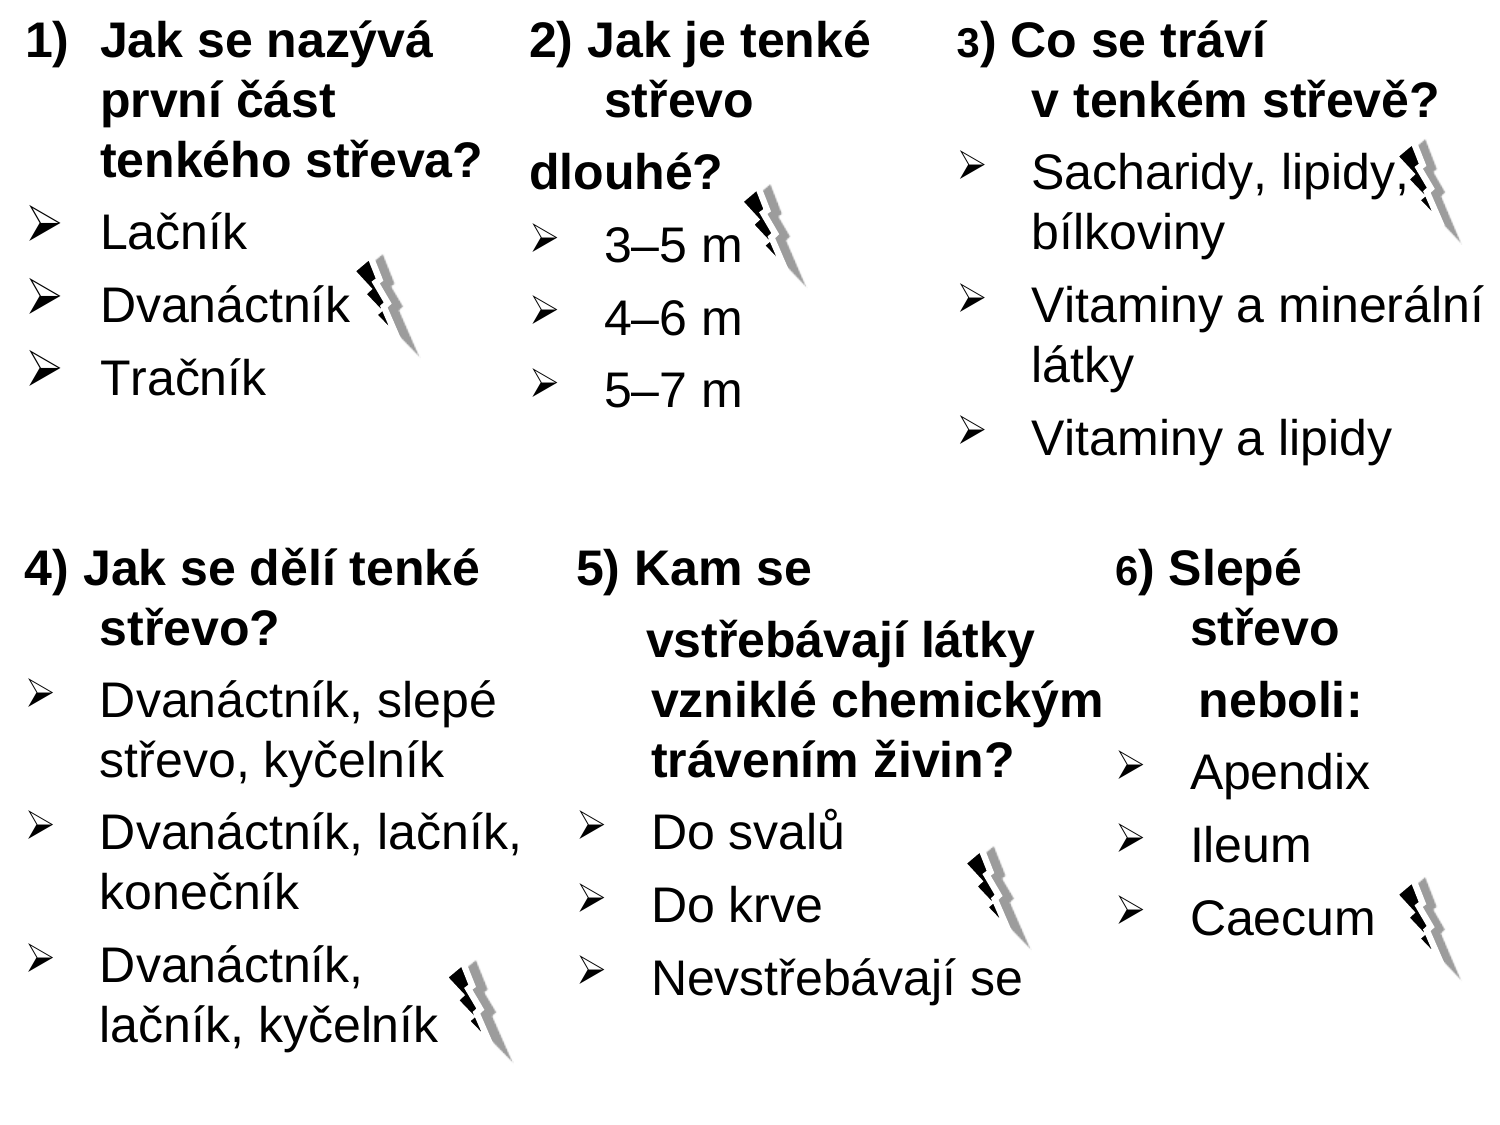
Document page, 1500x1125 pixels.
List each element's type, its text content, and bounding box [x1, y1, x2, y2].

text_box Jak se nazývá první část tenkého střeva? Lačník Dvanáctník Tračník [0, 0, 503, 527]
text_box 4) Jak se dělí tenké střevo? Dvanáctník, slepé střevo, kyčelník Dvanáctník, lačník, konečník Dvanáctník, lačník, kyčelník [0, 527, 569, 1067]
text_box [1394, 140, 1442, 227]
text_box 5) Kam se vstřebávají látky vzniklé chemickým trávením živin? Do svalů Do krve Nevstřebávají se [569, 527, 1120, 1040]
text_box [962, 847, 1010, 934]
text_box [739, 185, 787, 272]
text_box 6) Slepé střevo neboli: Apendix Ileum Caecum [1089, 527, 1451, 1005]
text_box [351, 255, 399, 342]
text_box [444, 961, 492, 1048]
text_box 2) Jak je tenké střevo dlouhé? 3–5 m 4–6 m 5–7 m [503, 0, 931, 527]
text_box 3) Co se tráví v tenkém střevě? Sacharidy, lipidy, bílkoviny Vitaminy a minerální látky Vitaminy a lipidy [931, 0, 1500, 563]
text_box [1394, 878, 1442, 965]
